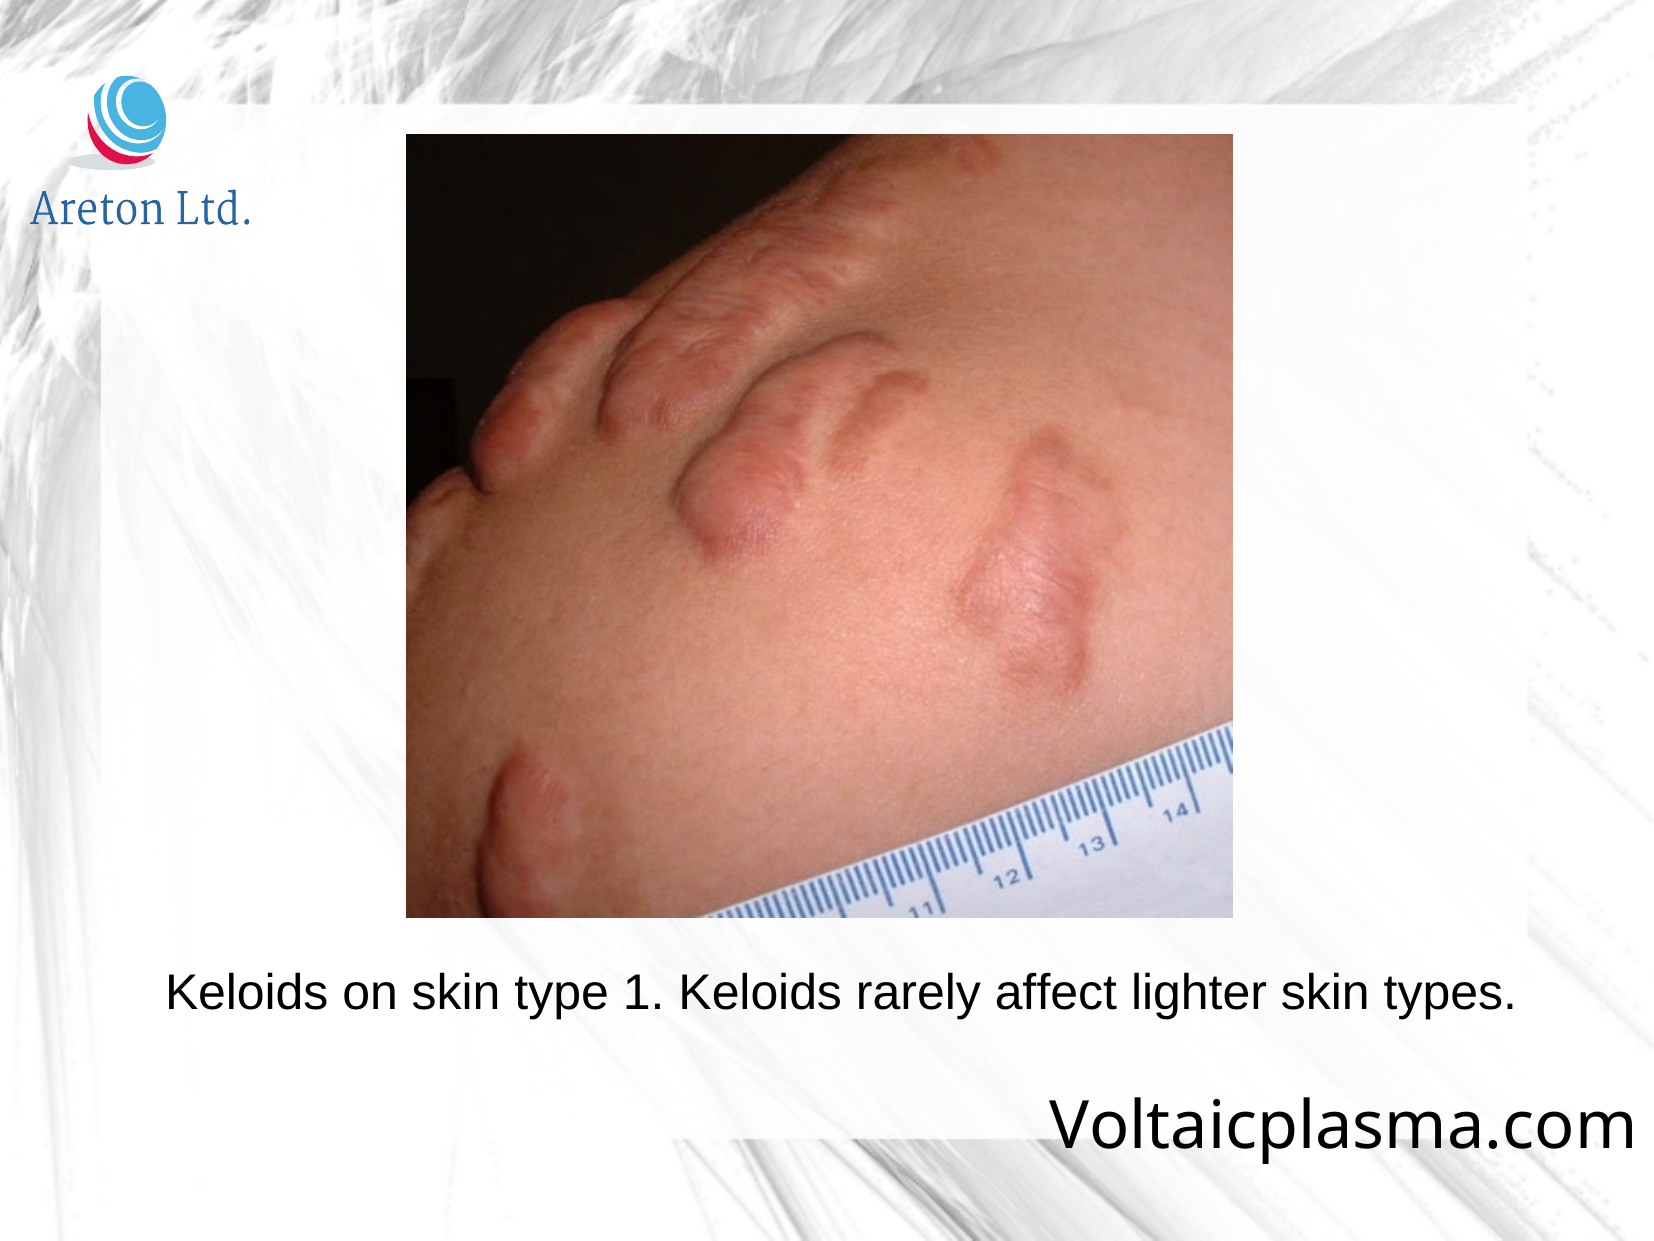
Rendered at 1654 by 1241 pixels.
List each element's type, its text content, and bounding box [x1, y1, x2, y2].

text_box Voltaicplasma.com [617, 810, 1654, 1241]
picture [0, 0, 1654, 1241]
text_box Keloids on skin type 1. Keloids rarely affect lighter skin types. [165, 964, 617, 1021]
